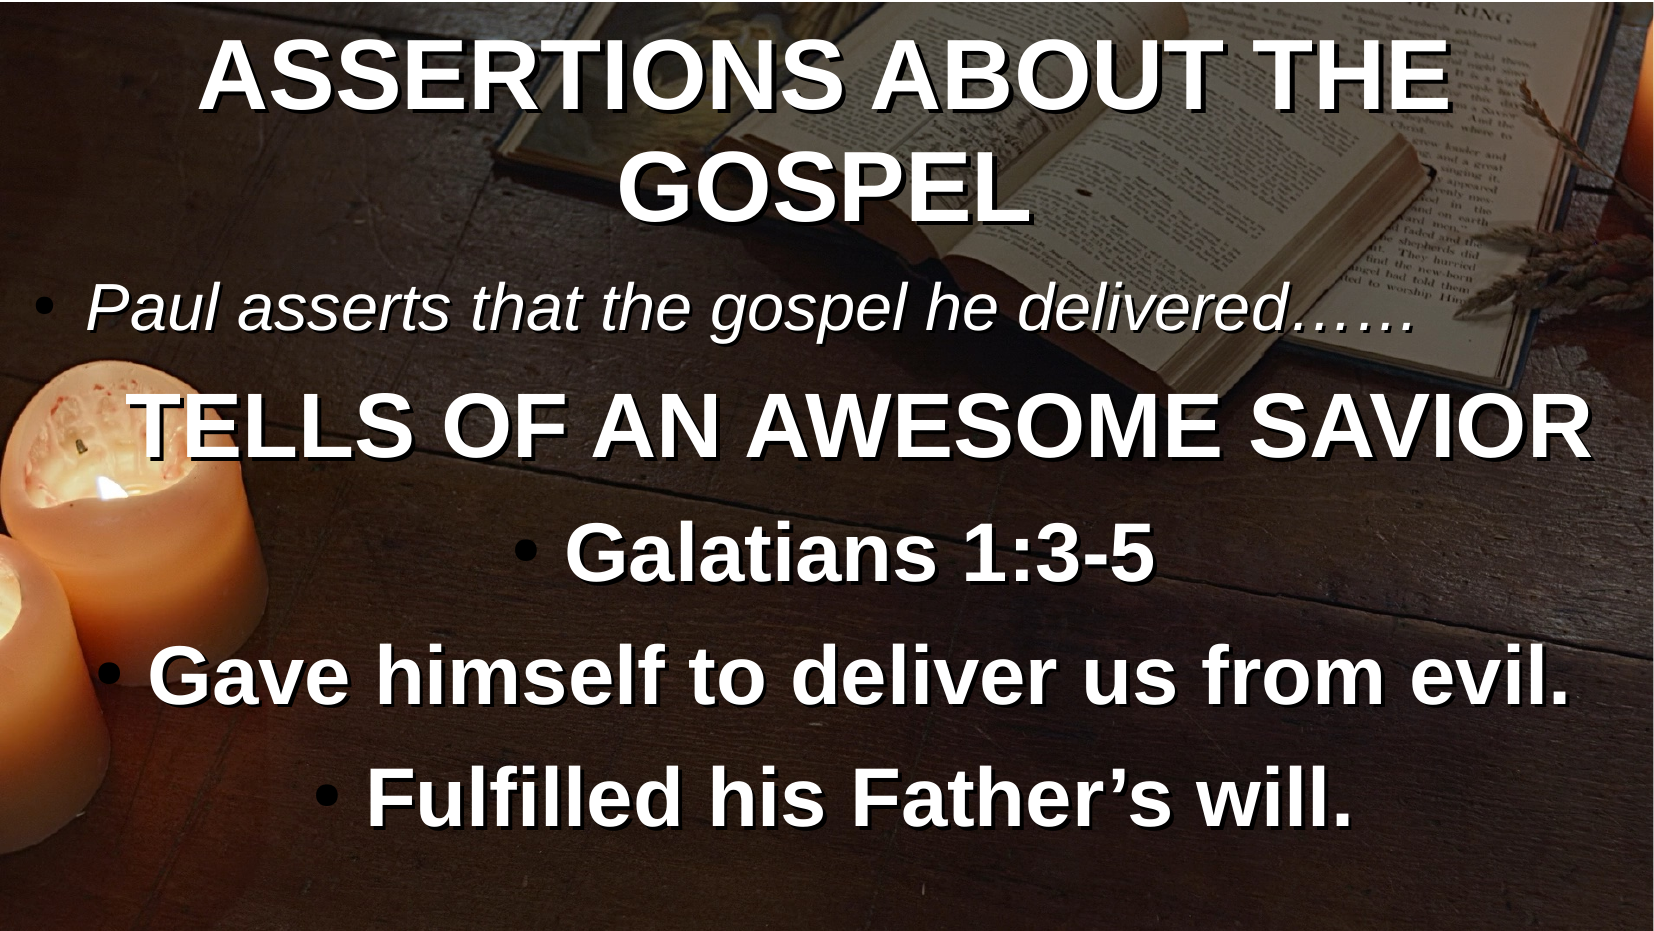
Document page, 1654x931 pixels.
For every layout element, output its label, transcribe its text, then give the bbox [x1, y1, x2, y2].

title ASSERTIONS ABOUT THE GOSPEL [15, 18, 1636, 243]
picture [0, 2, 1654, 931]
list Paul asserts that the gospel he delivered…… TELLS OF AN AWESOME SAVIOR Galatians 1:3-5 Gave himself to deliver us from evil. Fulfilled his Father’s will. [15, 270, 1636, 931]
